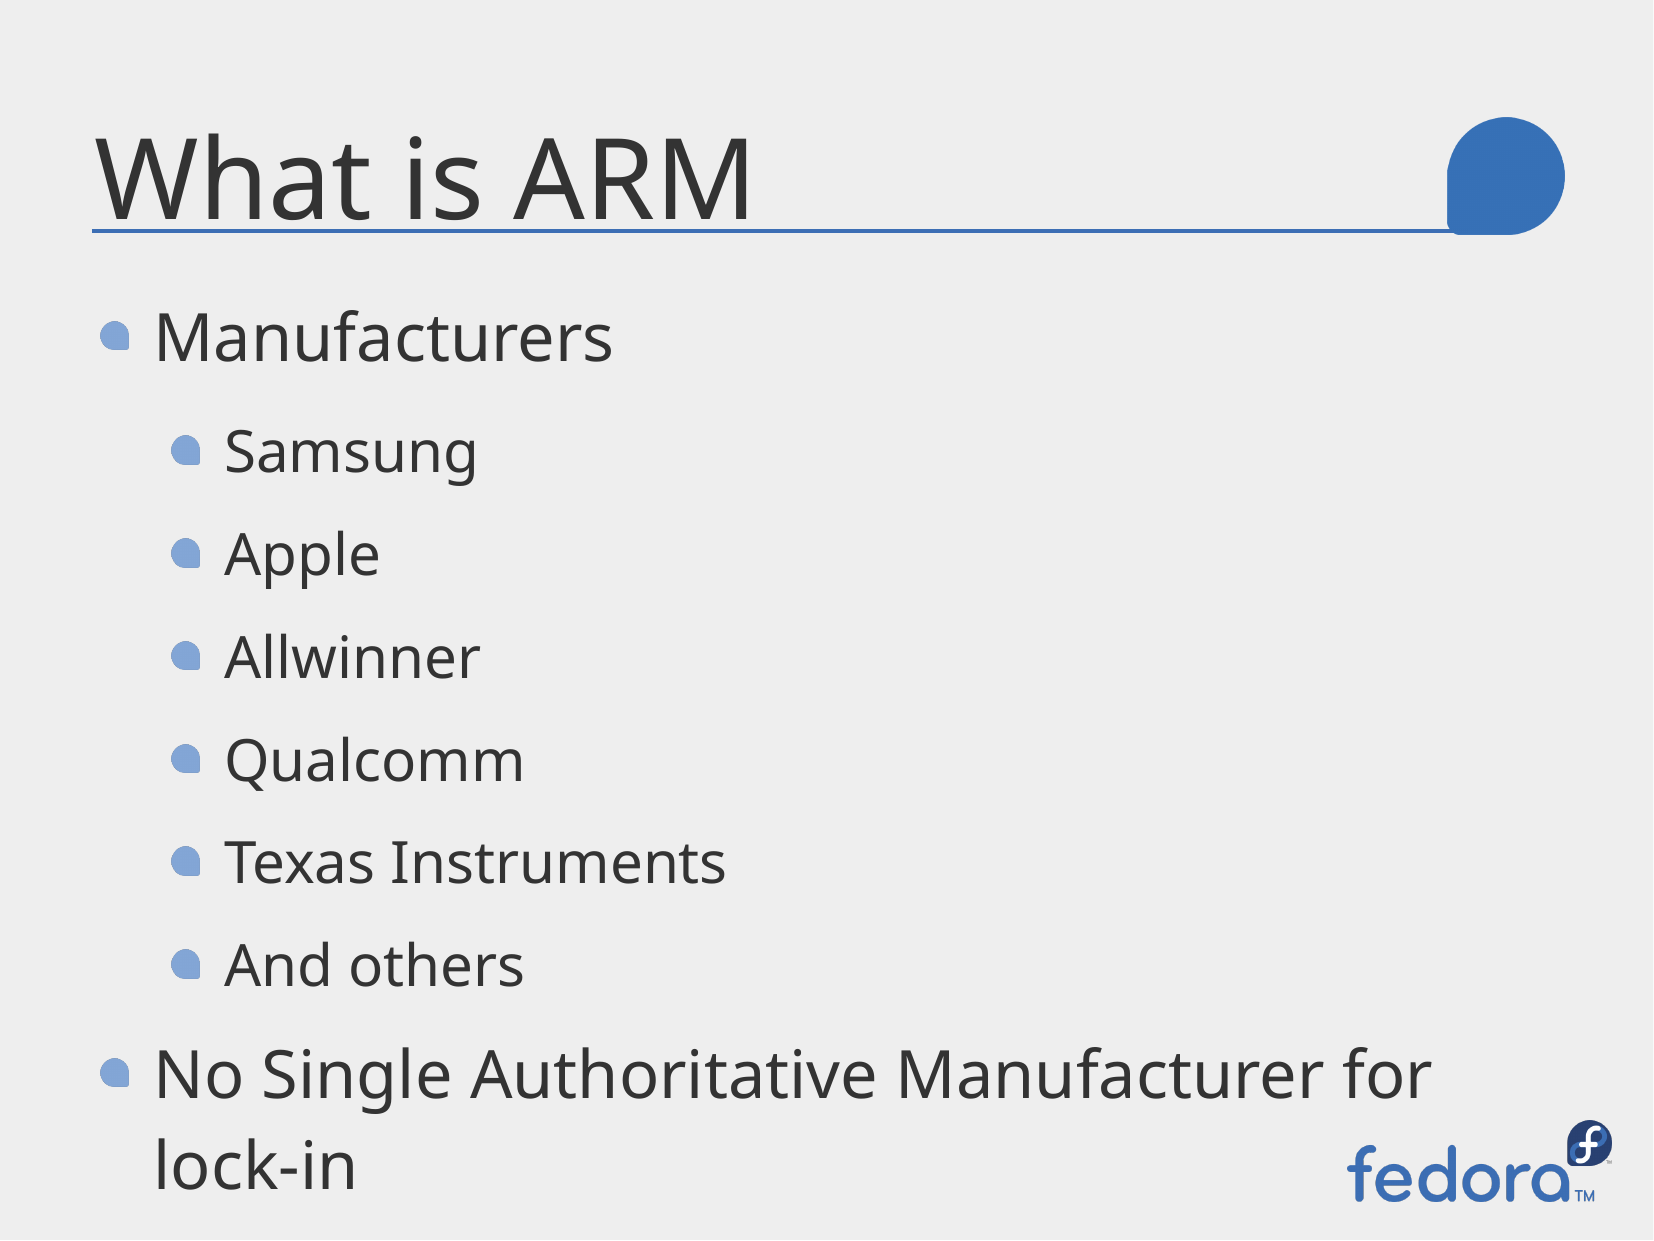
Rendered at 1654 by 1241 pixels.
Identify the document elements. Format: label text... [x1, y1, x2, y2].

picture [1571, 1120, 1612, 1202]
title What is ARM [94, 100, 1426, 251]
picture [1447, 117, 1565, 235]
list Manufacturers Samsung Apple Allwinner Qualcomm Texas Instruments And others No Single Authoritative Manufacturer for lock-in [82, 290, 1571, 1209]
